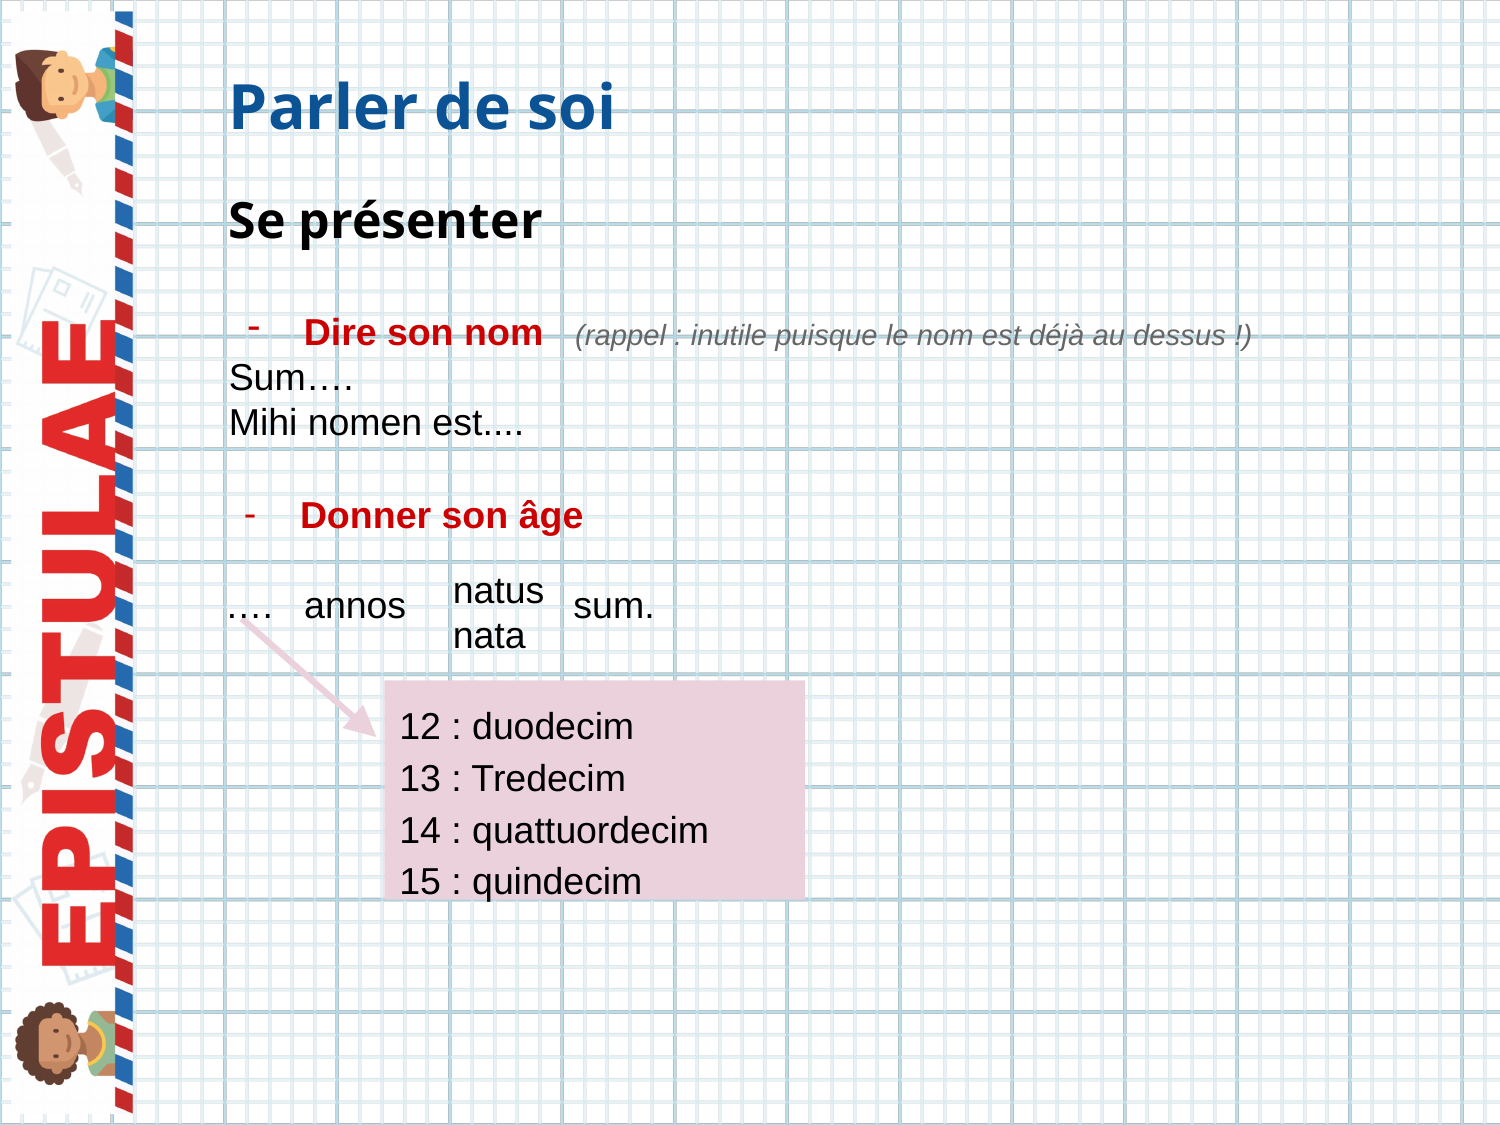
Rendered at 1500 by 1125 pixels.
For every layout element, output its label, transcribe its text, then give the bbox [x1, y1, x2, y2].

text_box natus nata [437, 550, 573, 669]
text_box Se présenter [213, 173, 1110, 322]
picture [0, 0, 1500, 1125]
text_box Parler de soi [213, 51, 1110, 173]
text_box Dire son nom (rappel : inutile puisque le nom est déjà au dessus !) Sum…. Mihi nomen est.... [214, 293, 1411, 431]
text_box 12 : duodecim 13 : Tredecim 14 : quattuordecim 15 : quindecim [384, 680, 806, 900]
text_box Donner son âge …. annos sum. [210, 431, 1415, 650]
